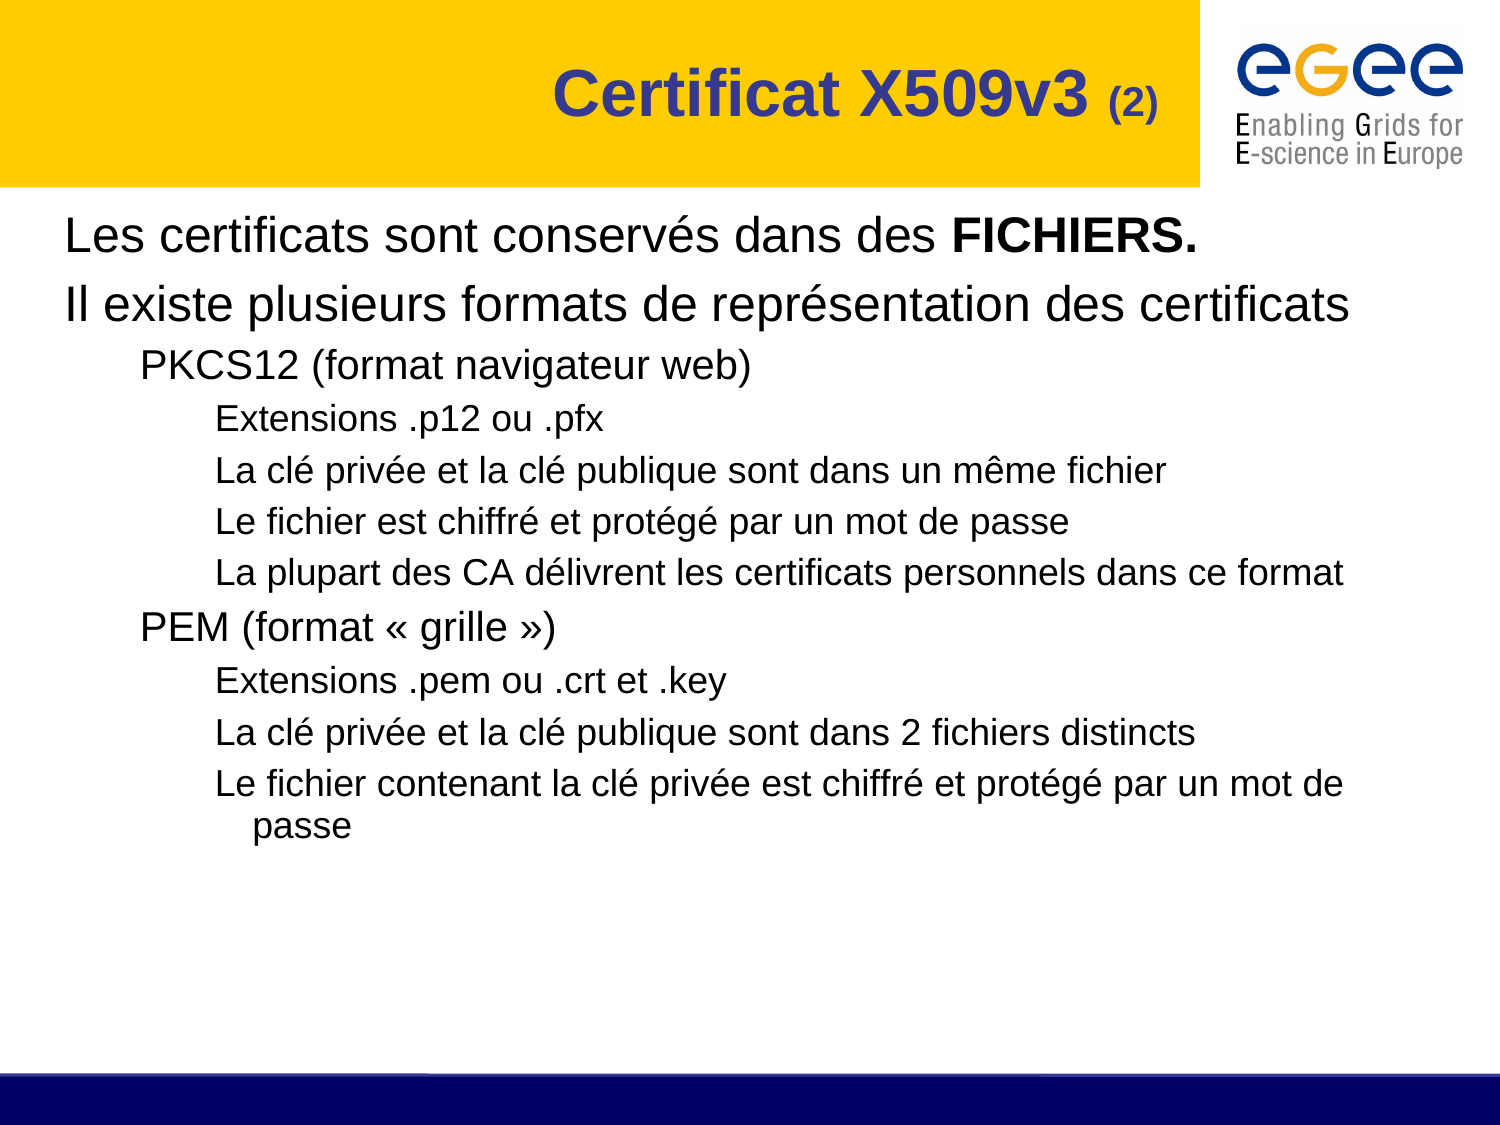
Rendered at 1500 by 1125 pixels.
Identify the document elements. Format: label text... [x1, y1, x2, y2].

picture [1237, 24, 1463, 169]
list Les certificats sont conservés dans des FICHIERS. Il existe plusieurs formats de représentation des certificats PKCS12 (format navigateur web) Extensions .p12 ou .pfx La clé privée et la clé publique sont dans un même fichier Le fichier est chiffré et protégé par un mot de passe La plupart des CA délivrent les certificats personnels dans ce format PEM (format « grille ») Extensions .pem ou .crt et .key La clé privée et la clé publique sont dans 2 fichiers distincts Le fichier contenant la clé privée est chiffré et protégé par un mot de passe [50, 200, 1462, 1034]
title Certificat X509v3 (2) [12, 35, 1174, 152]
